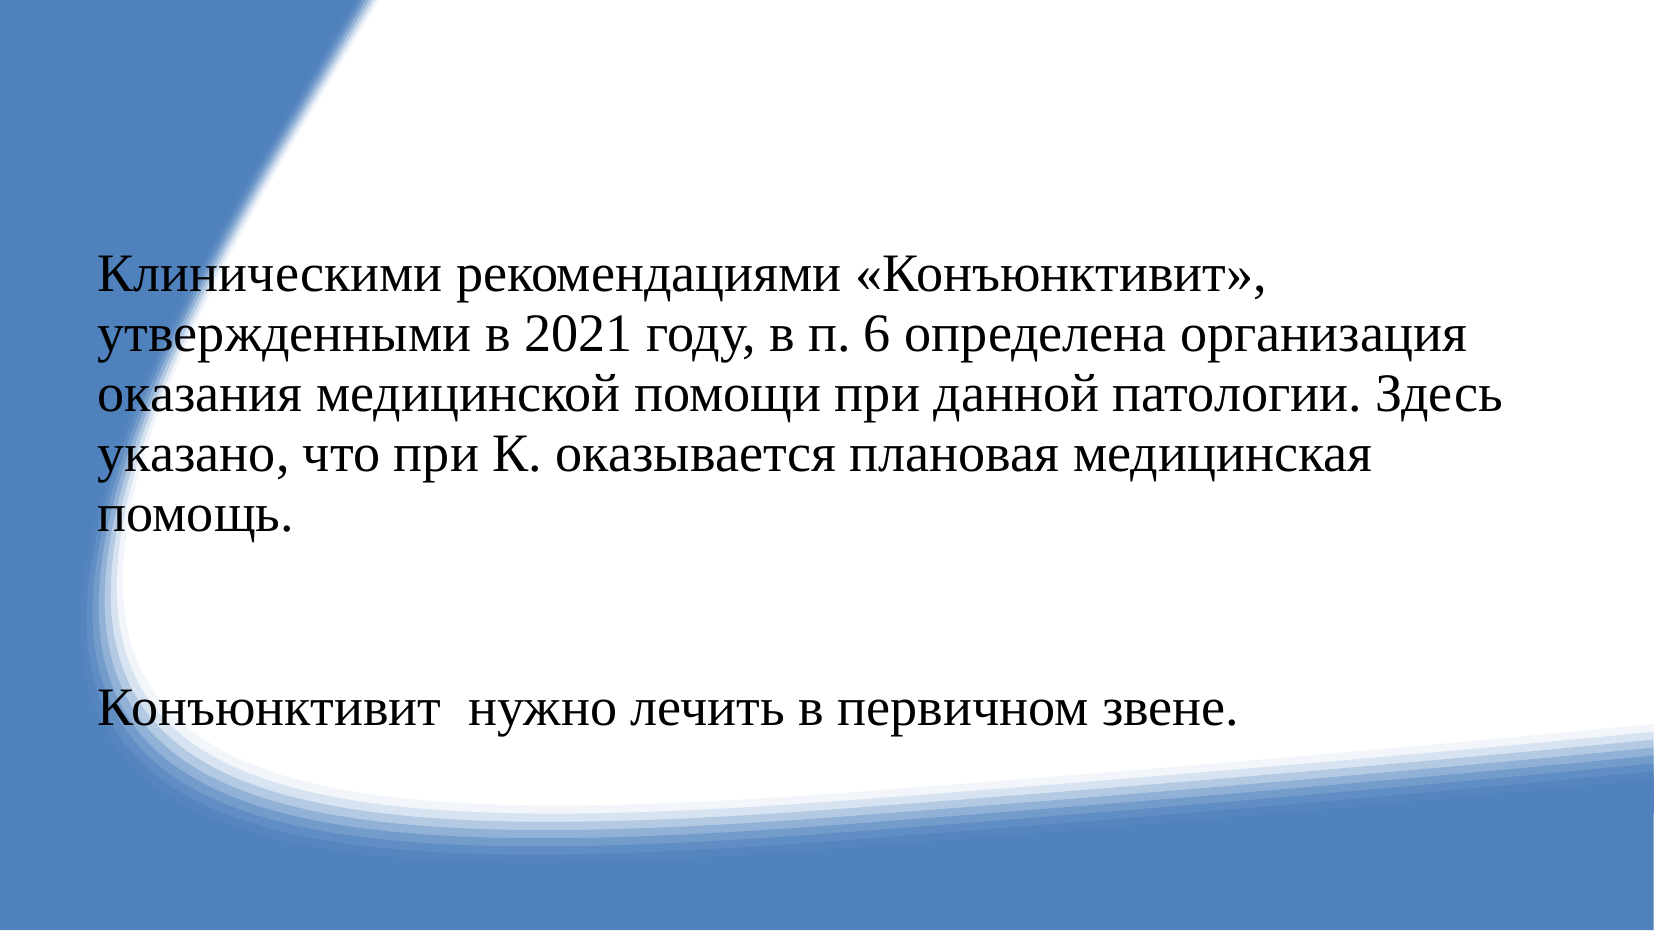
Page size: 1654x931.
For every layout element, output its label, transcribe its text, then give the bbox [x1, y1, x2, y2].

list Клиническими рекомендациями «Конъюнктивит», утвержденными в 2021 году, в п. 6 определена организация оказания медицинской помощи при данной патологии. Здесь указано, что при К. оказывается плановая медицинская помощь. Конъюнктивит нужно лечить в первичном звене. [82, 235, 1571, 775]
